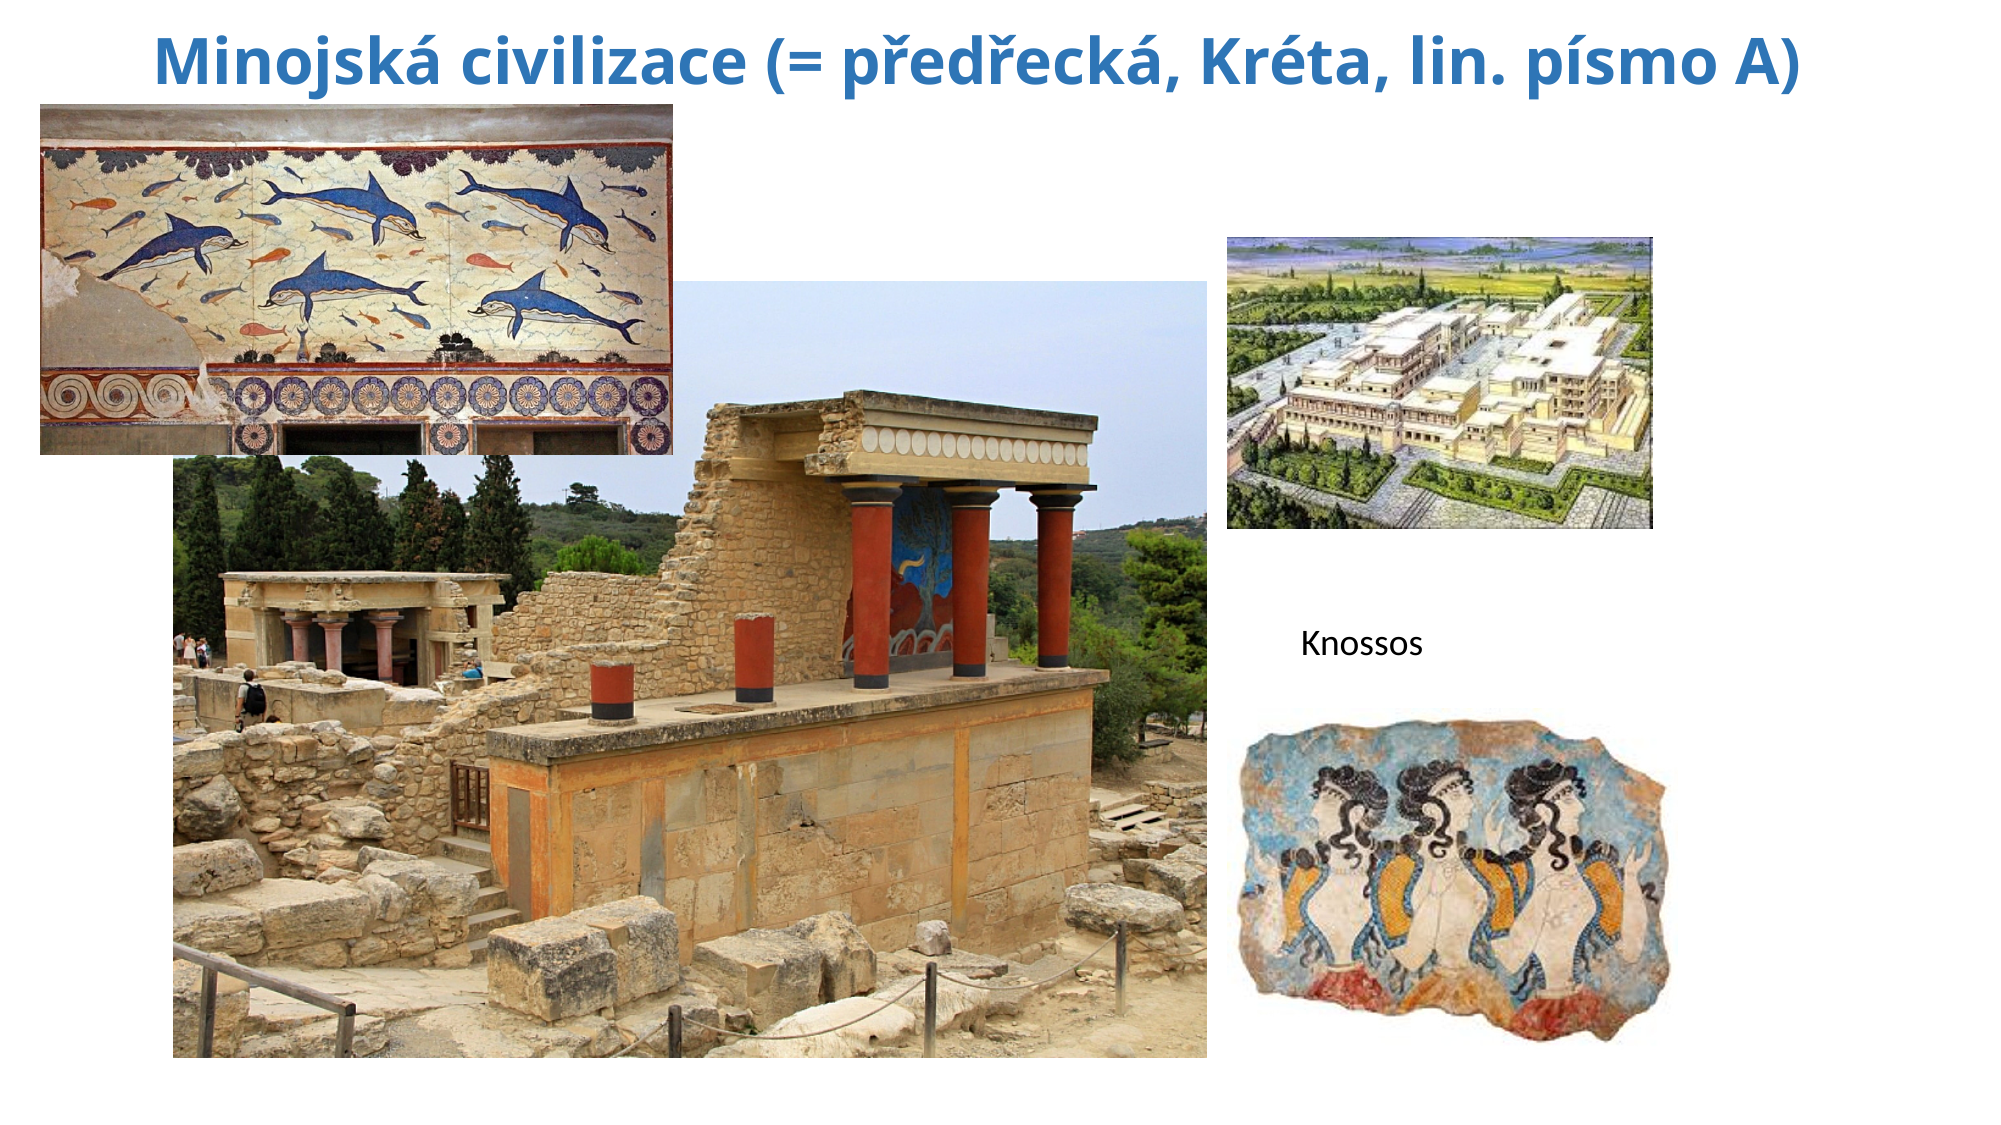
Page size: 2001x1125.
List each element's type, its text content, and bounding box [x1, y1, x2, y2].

text_box Knossos [1286, 610, 1440, 672]
picture [1227, 708, 1678, 1051]
title Minojská civilizace (= předřecká, Kréta, lin. písmo A) [137, 0, 1863, 139]
picture [1227, 237, 1653, 529]
picture [40, 104, 1207, 1058]
